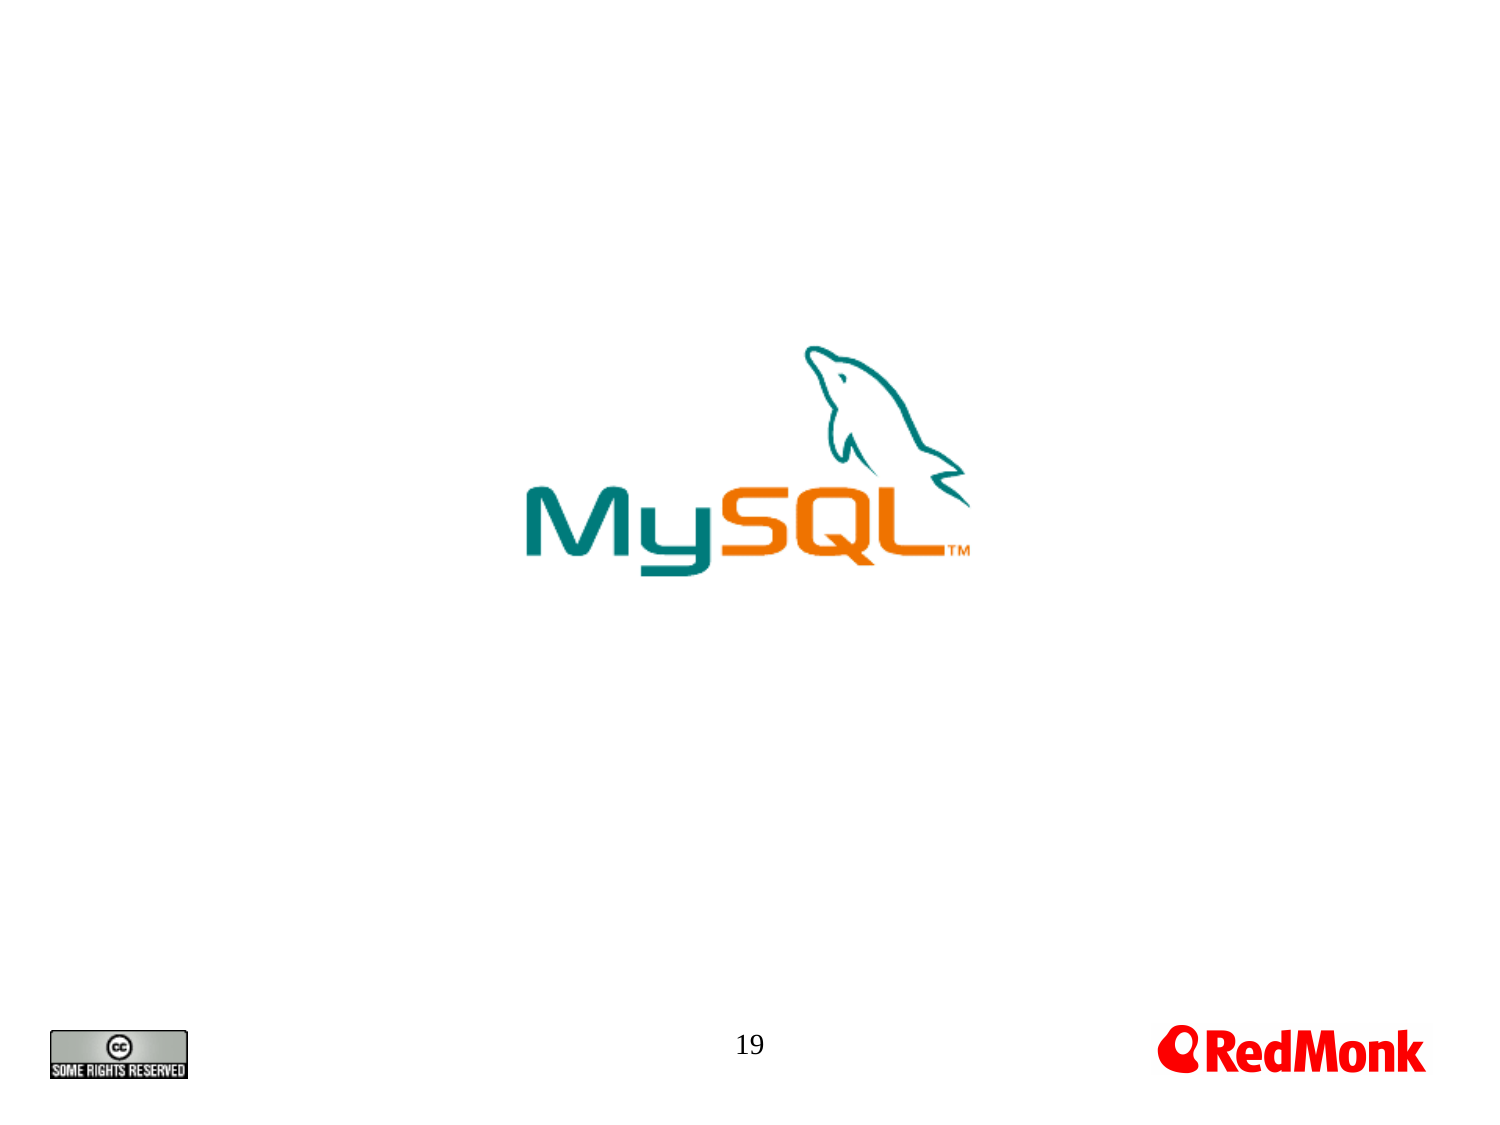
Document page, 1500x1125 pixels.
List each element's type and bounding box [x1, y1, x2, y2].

picture [50, 1030, 188, 1079]
picture [1151, 1023, 1433, 1075]
picture [416, 240, 1081, 683]
